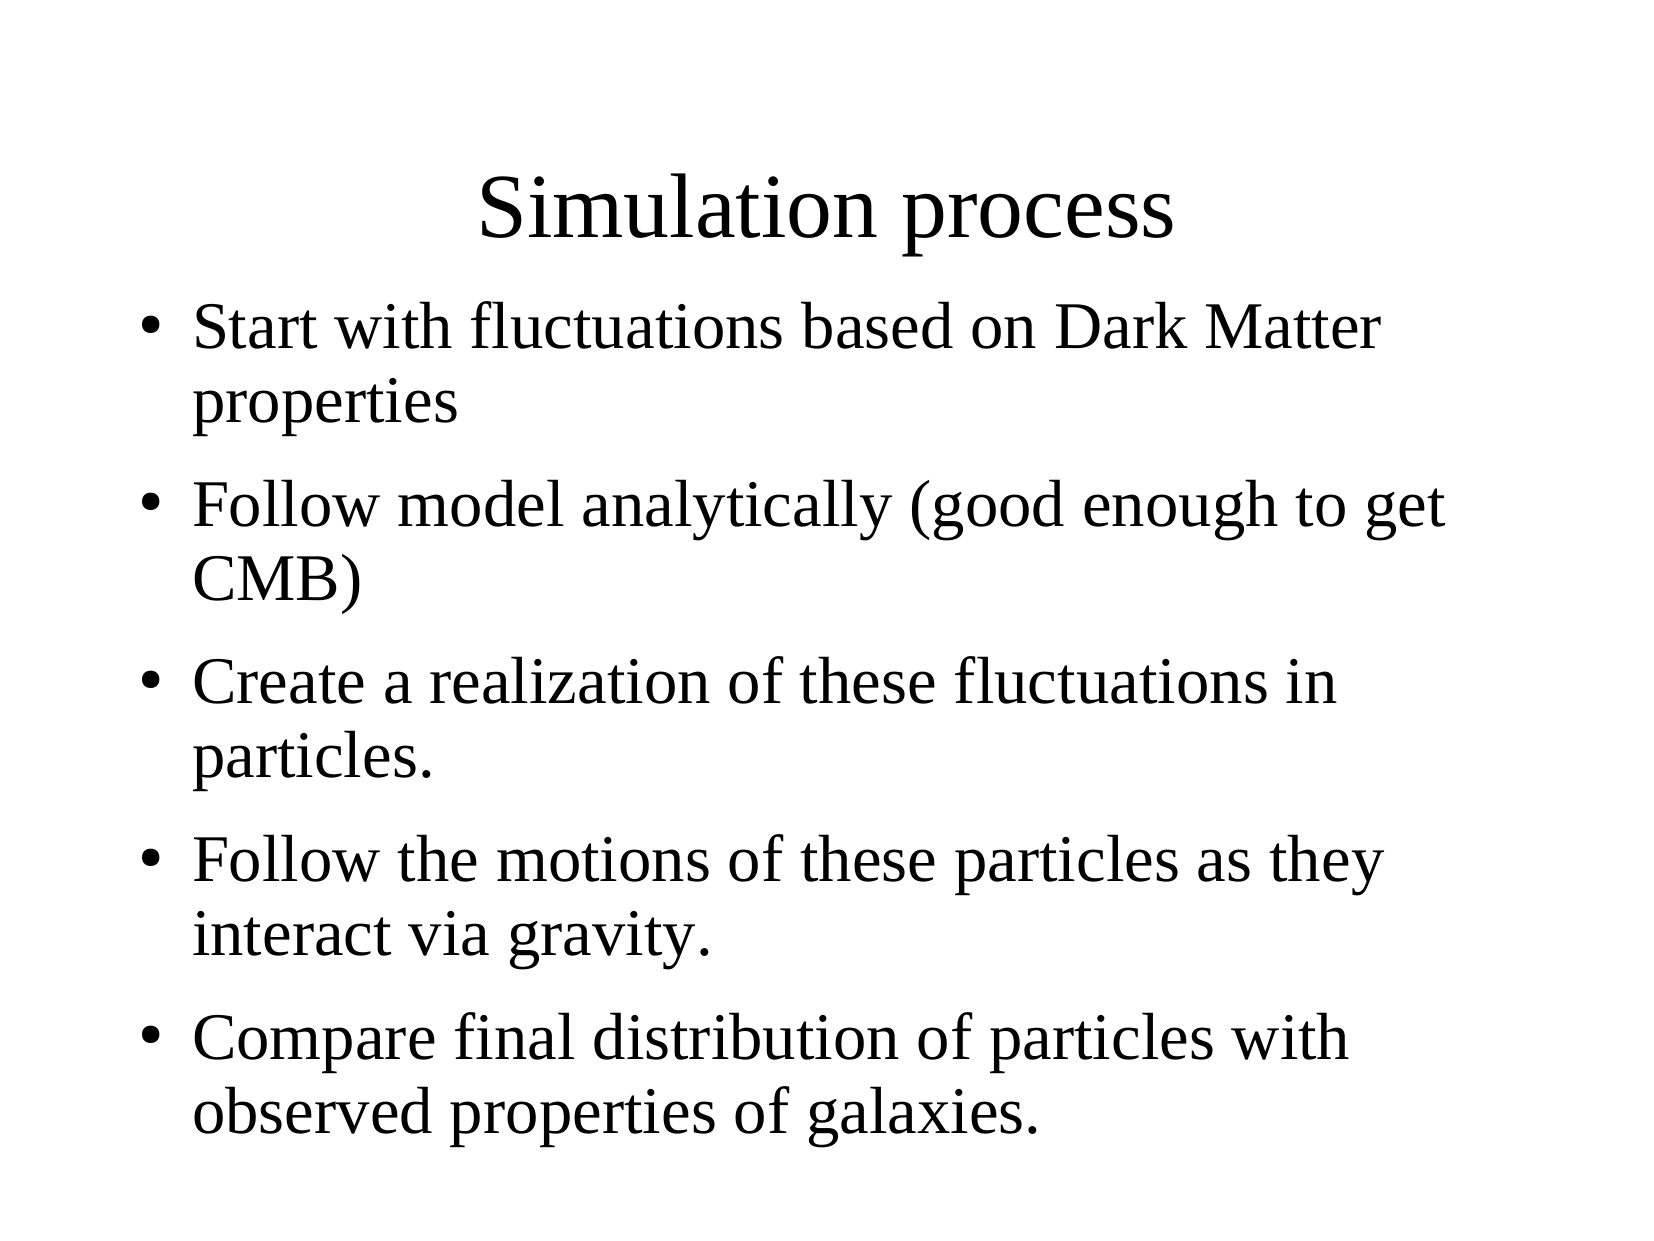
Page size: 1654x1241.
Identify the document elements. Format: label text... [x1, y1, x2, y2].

title Simulation process [121, 102, 1533, 289]
list Start with fluctuations based on Dark Matter properties Follow model analytically (good enough to get CMB) Create a realization of these fluctuations in particles. Follow the motions of these particles as they interact via gravity. Compare final distribution of particles with observed properties of galaxies. [121, 289, 1533, 1241]
